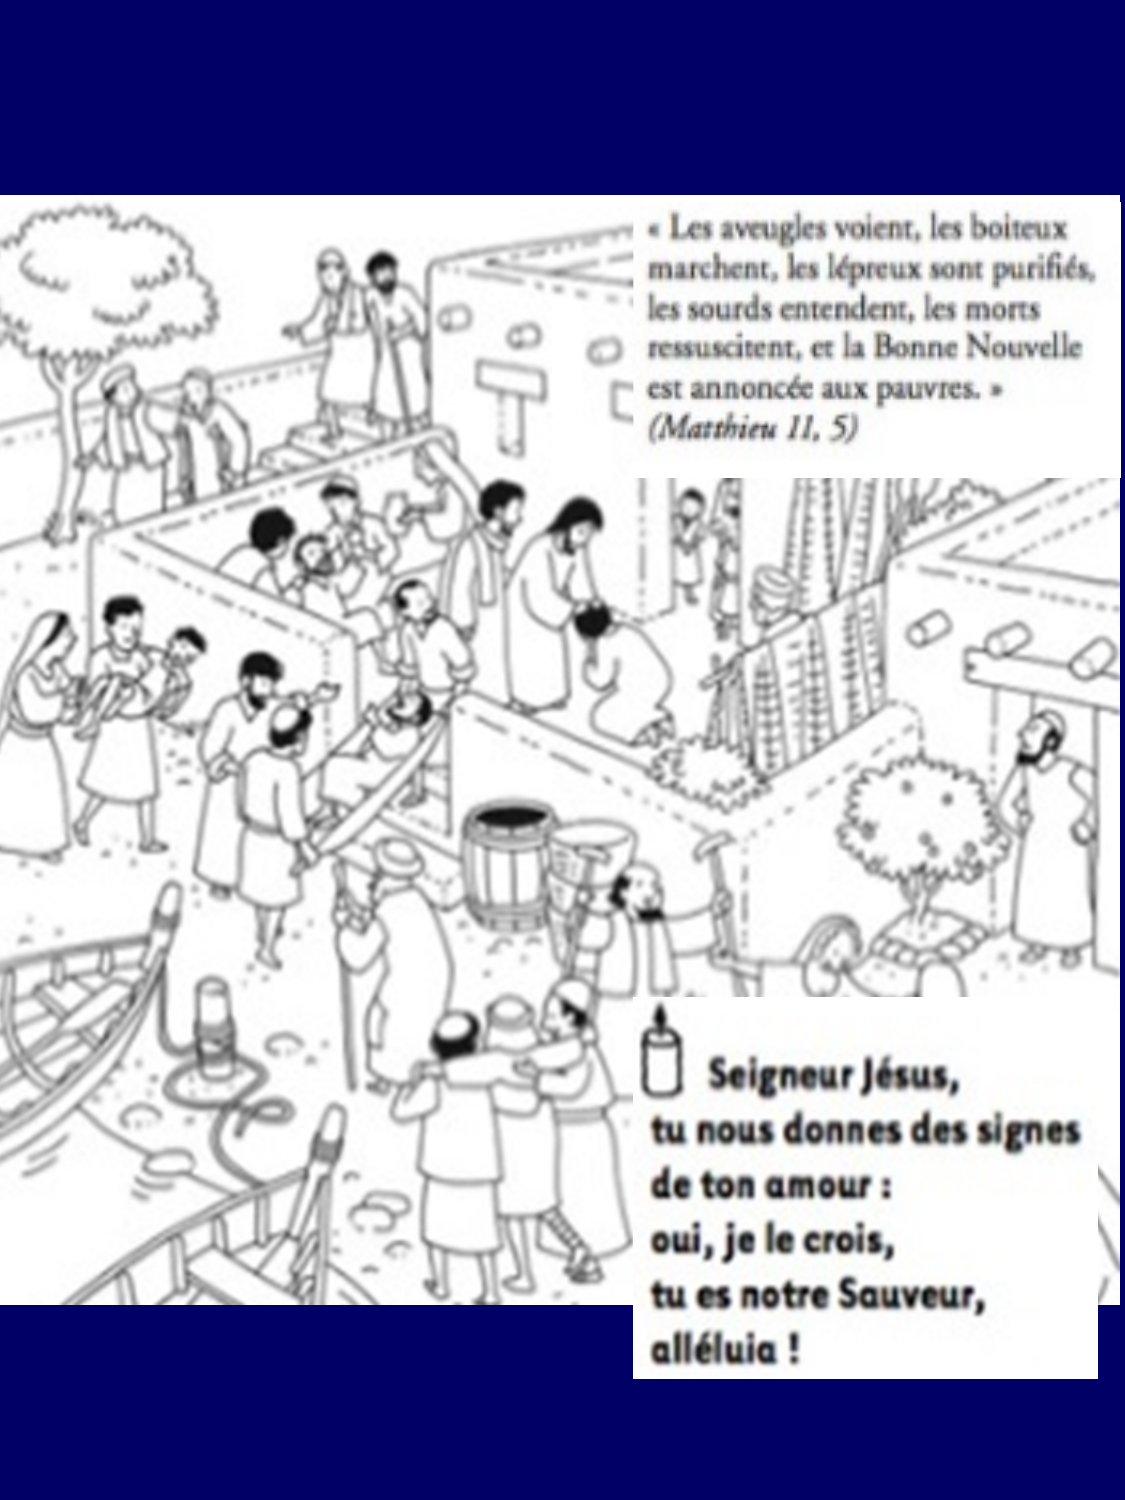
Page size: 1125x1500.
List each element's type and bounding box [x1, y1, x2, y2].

picture [0, 195, 1121, 1379]
